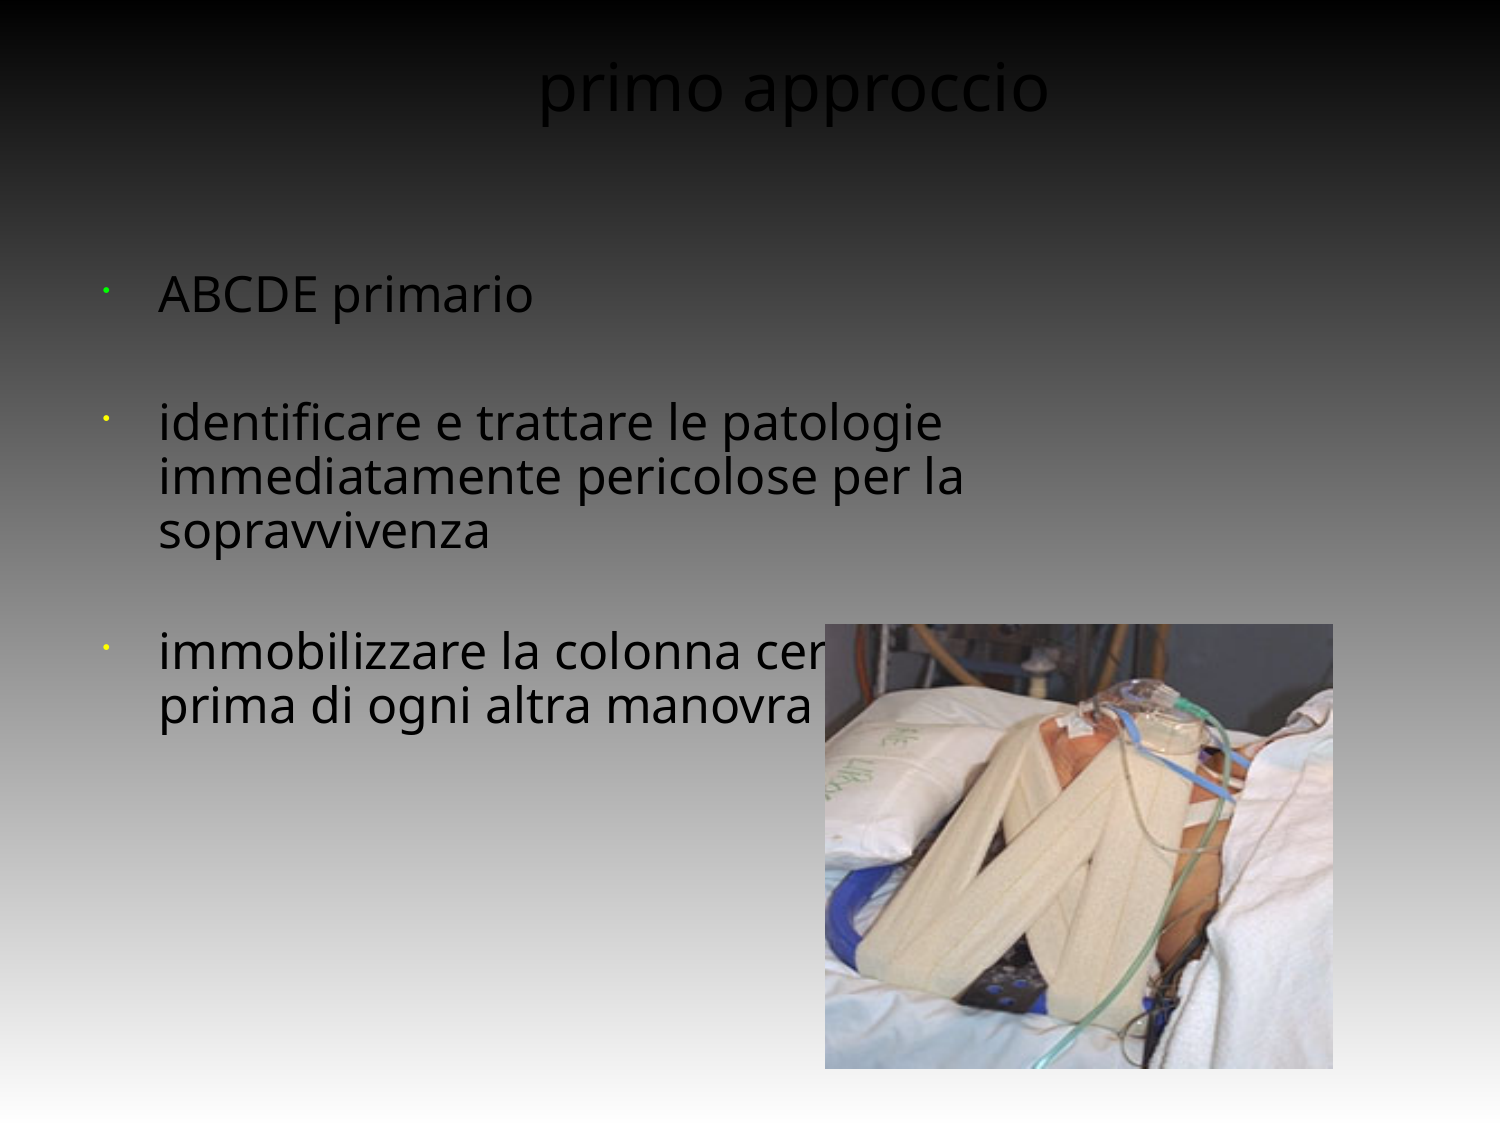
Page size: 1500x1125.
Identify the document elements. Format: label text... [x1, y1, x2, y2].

chart [825, 624, 1333, 1069]
list ABCDE primario identificare e trattare le patologie immediatamente pericolose per la sopravvivenza immobilizzare la colonna cervicale prima di ogni altra manovra [87, 262, 1288, 725]
title primo approccio [150, 37, 1438, 225]
